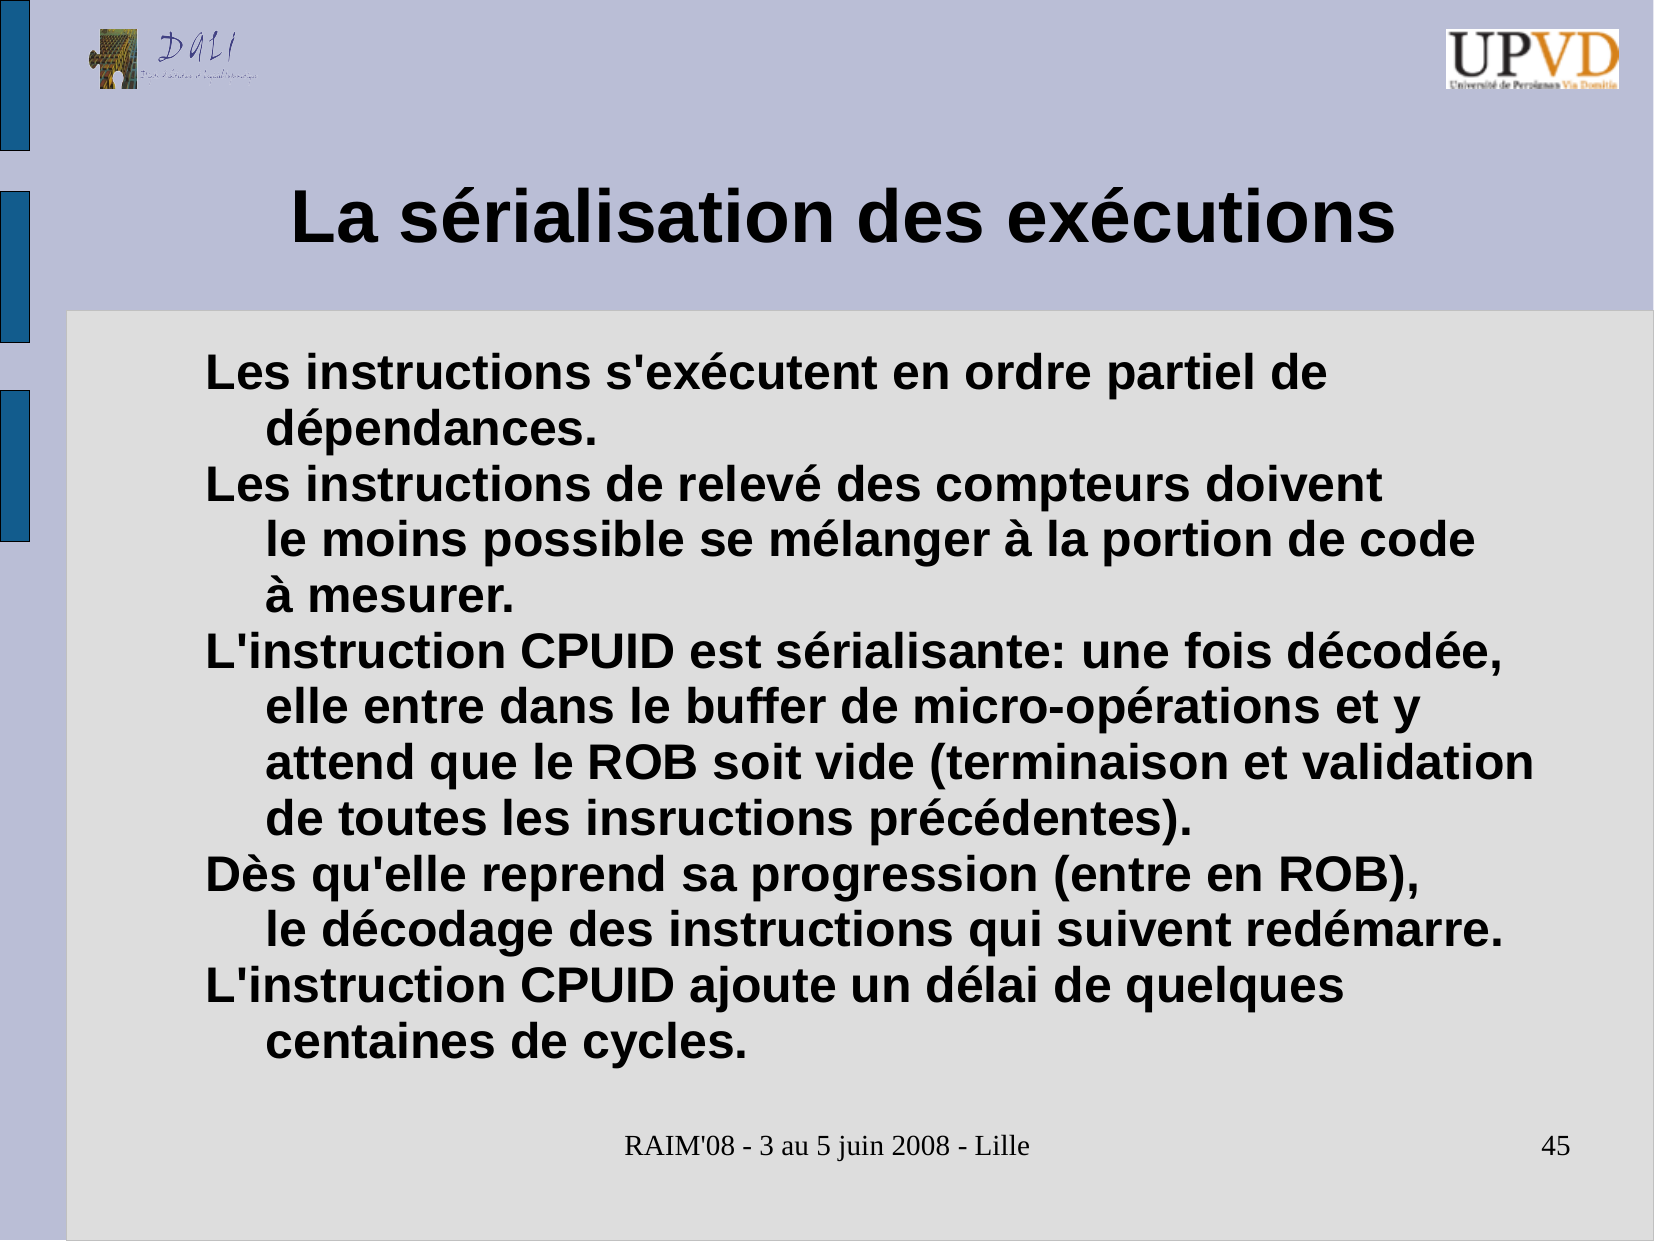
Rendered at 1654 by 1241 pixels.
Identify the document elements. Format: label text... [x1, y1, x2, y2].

text_box La sérialisation des exécutions [275, 166, 1414, 266]
picture [88, 29, 261, 89]
picture [1446, 29, 1619, 89]
text_box Les instructions s'exécutent en ordre partiel de dépendances. Les instructions de relevé des compteurs doivent le moins possible se mélanger à la portion de code à mesurer. L'instruction CPUID est sérialisante: une fois décodée, elle entre dans le buffer de micro-opérations et y attend que le ROB soit vide (terminaison et validation de toutes les insructions précédentes). Dès qu'elle reprend sa progression (entre en ROB), le décodage des instructions qui suivent redémarre. L'instruction CPUID ajoute un délai de quelques centaines de cycles. [177, 336, 1552, 1093]
